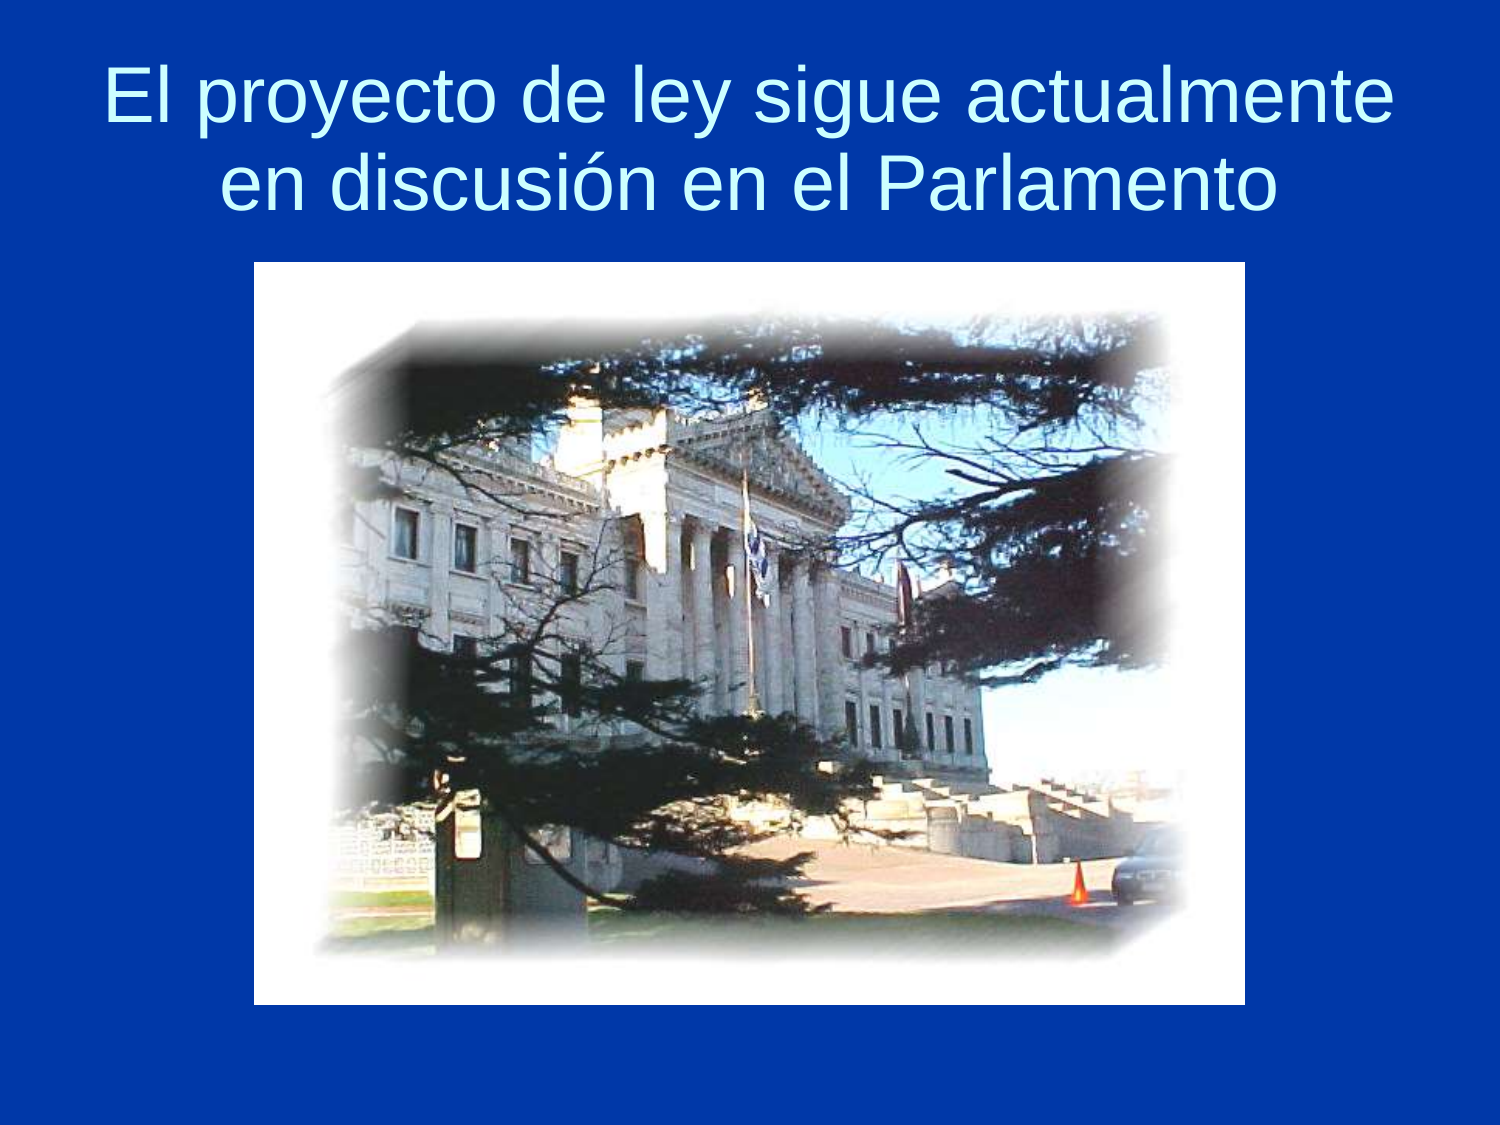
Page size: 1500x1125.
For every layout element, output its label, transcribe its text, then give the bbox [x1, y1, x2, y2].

title El proyecto de ley sigue actualmente en discusión en el Parlamento [75, 50, 1426, 228]
picture [254, 262, 1245, 1005]
